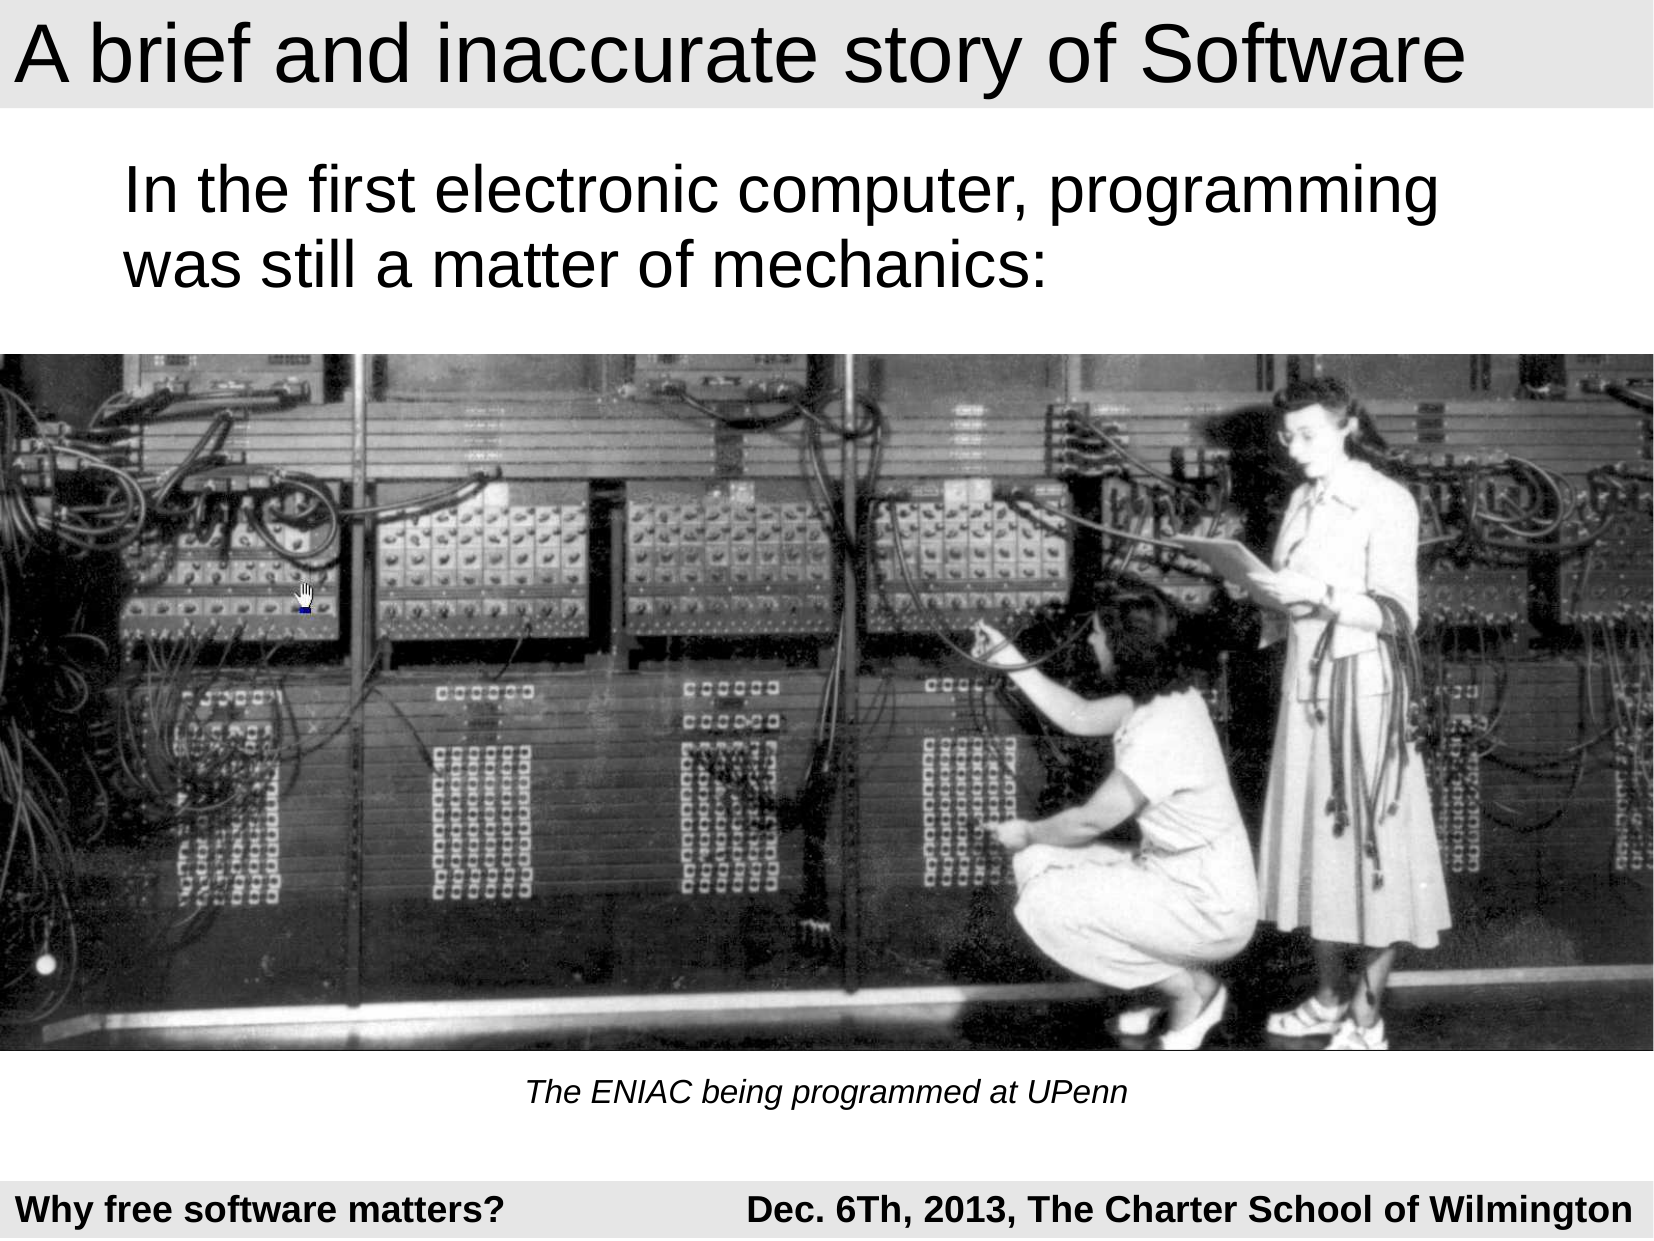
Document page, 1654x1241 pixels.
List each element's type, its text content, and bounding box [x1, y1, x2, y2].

picture [0, 354, 1654, 1052]
text_box A brief and inaccurate story of Software [0, 0, 1654, 109]
text_box In the first electronic computer, programming was still a matter of mechanics: [106, 141, 1512, 312]
text_box Why free software matters? Dec. 6Th, 2013, The Charter School of Wilmington [0, 1181, 1654, 1238]
text_box The ENIAC being programmed at UPenn [506, 1062, 1147, 1122]
